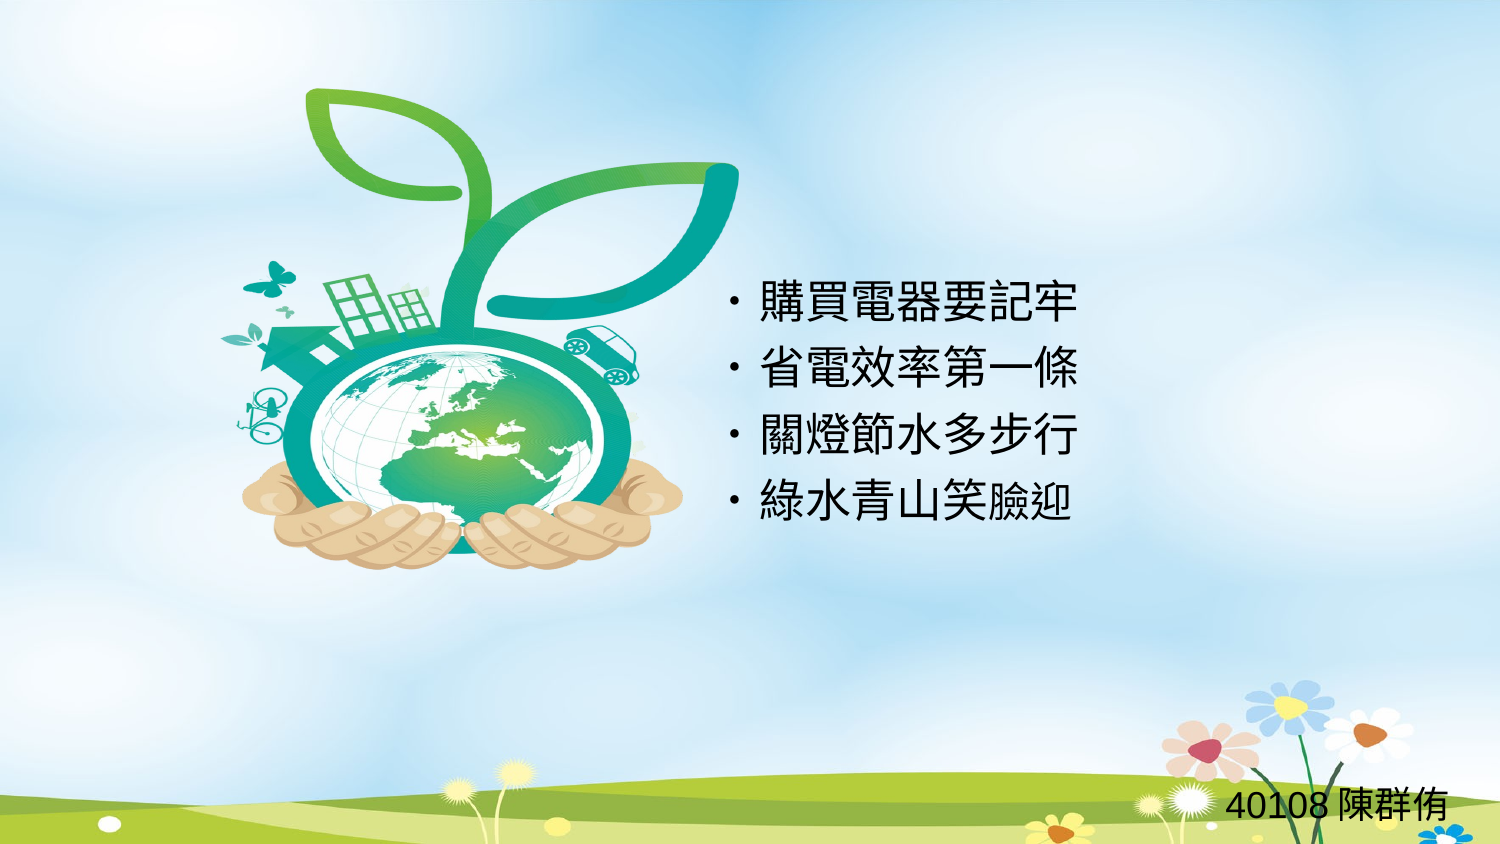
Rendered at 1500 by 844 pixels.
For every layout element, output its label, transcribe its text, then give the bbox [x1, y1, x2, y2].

text_box 40108陳群侑 [1210, 767, 1500, 833]
picture [1460, 833, 1500, 844]
picture [0, 0, 1500, 844]
text_box ˙購買電器要記牢 ˙省電效率第一條 ˙關燈節水多步行 ˙綠水青山笑臉迎 [708, 258, 1123, 532]
